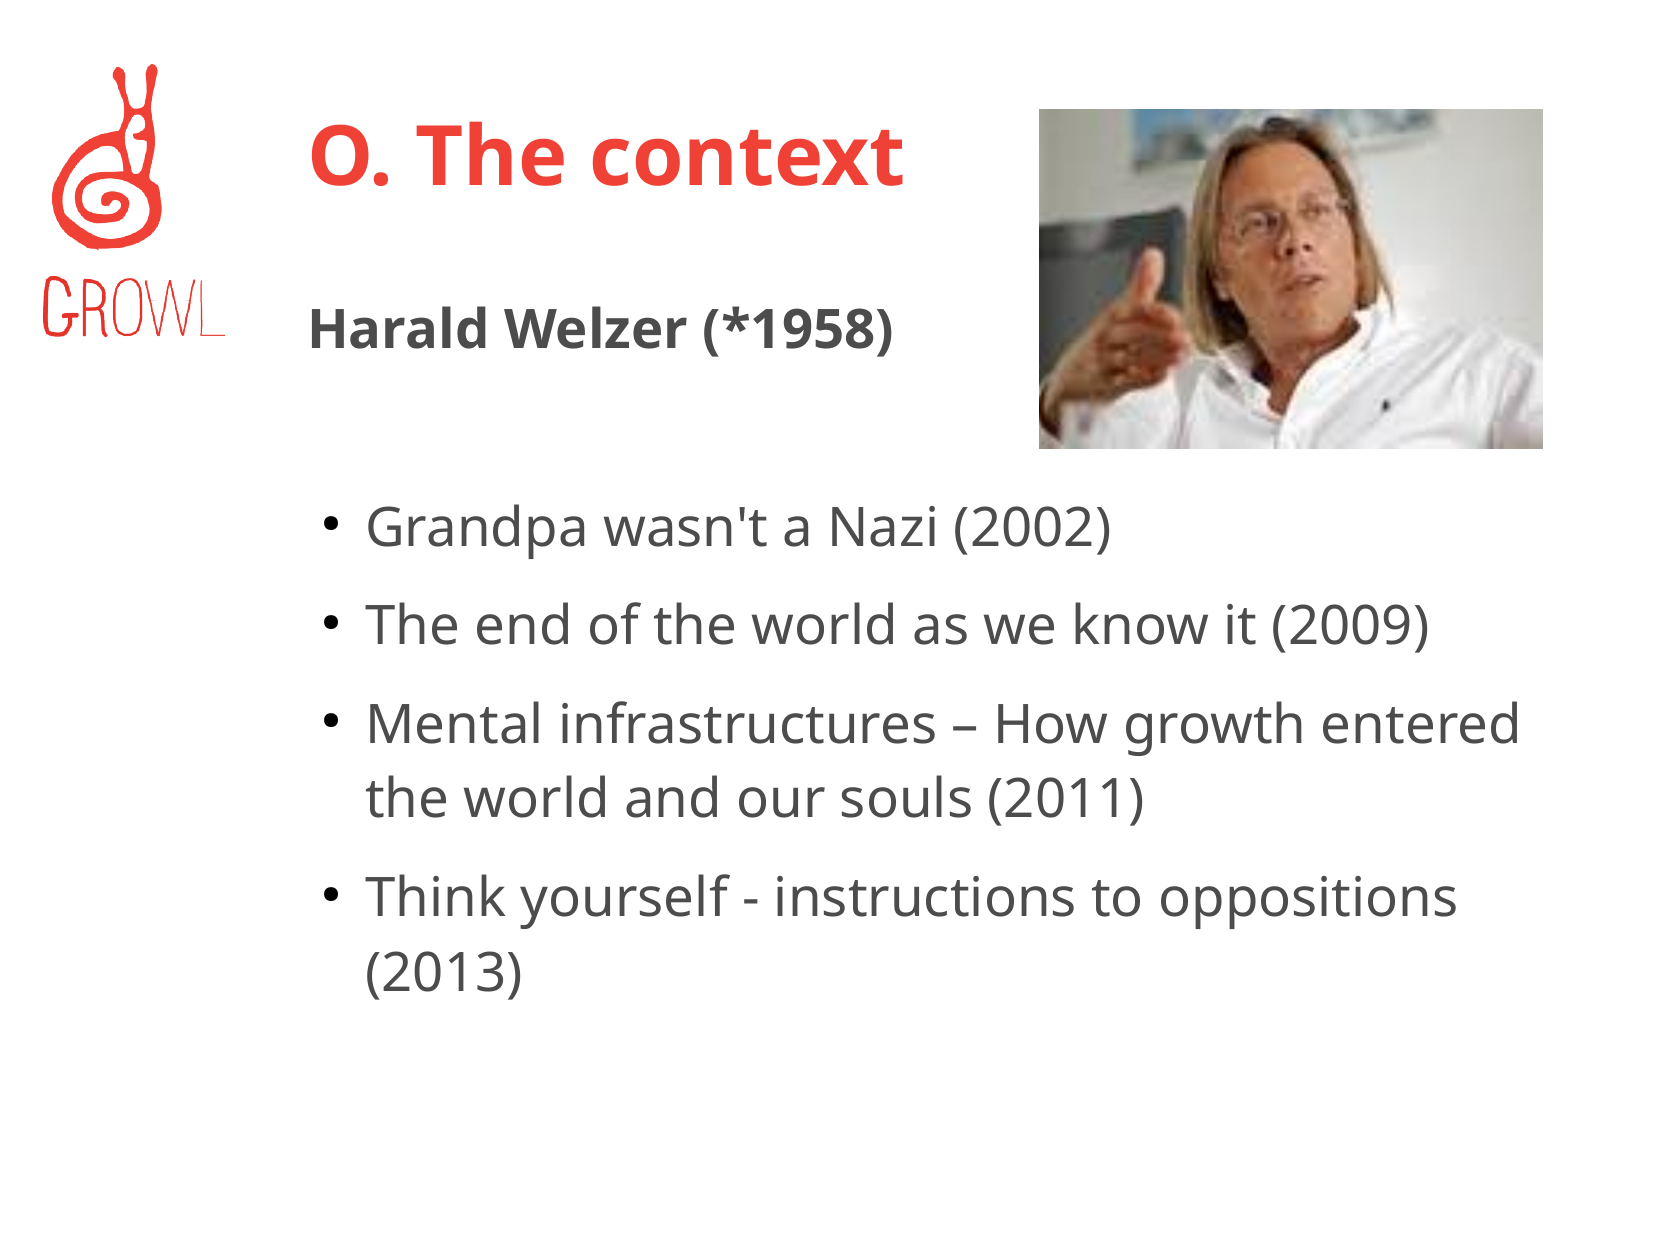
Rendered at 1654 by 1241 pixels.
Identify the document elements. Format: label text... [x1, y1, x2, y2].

title O. The context [307, 49, 1571, 257]
list Harald Welzer (*1958) Grandpa wasn't a Nazi (2002) The end of the world as we know it (2009) Mental infrastructures – How growth entered the world and our souls (2011) Think yourself - instructions to oppositions (2013) [307, 290, 1538, 1010]
picture [1039, 109, 1543, 449]
picture [43, 64, 225, 337]
